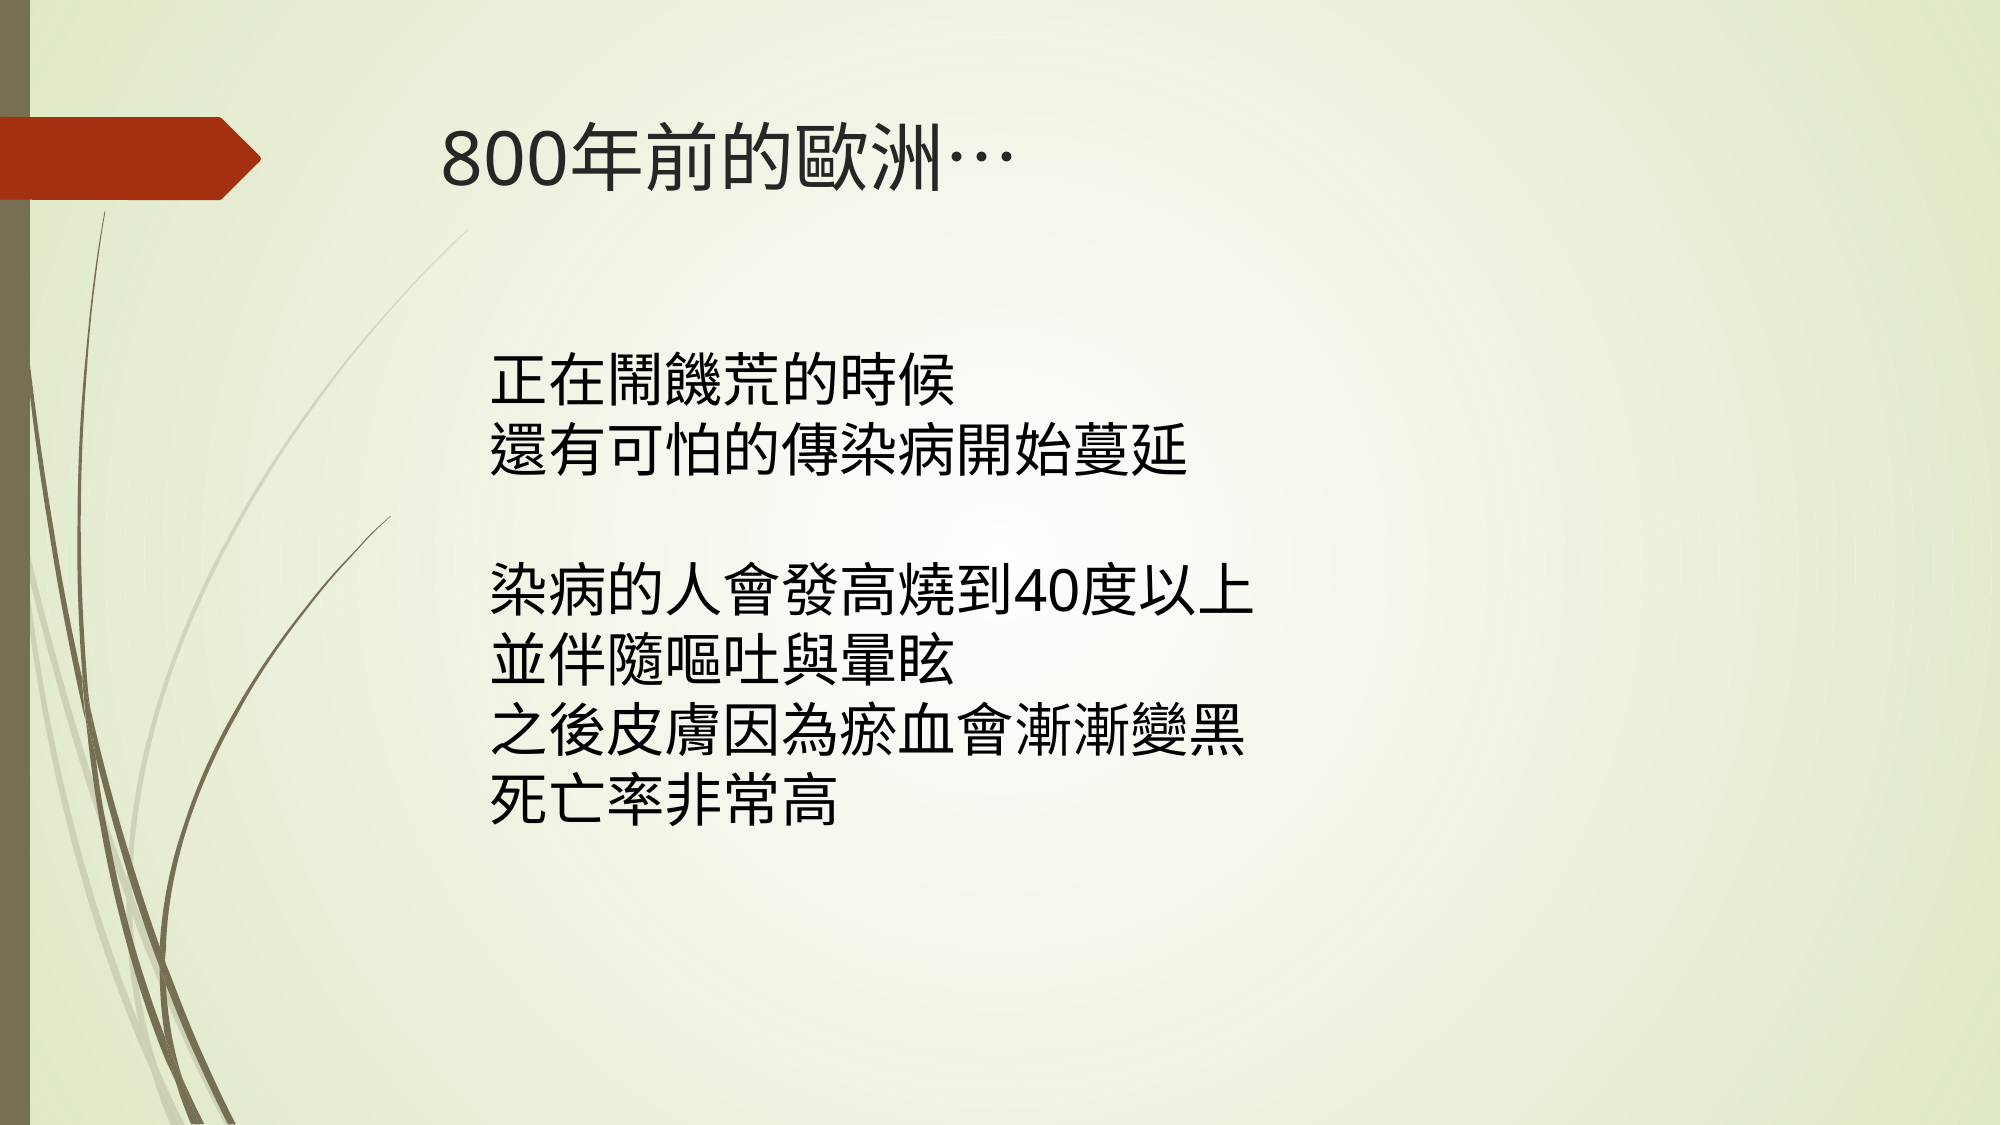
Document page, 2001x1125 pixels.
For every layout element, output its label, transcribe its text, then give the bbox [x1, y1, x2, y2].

text_box 正在鬧饑荒的時候 還有可怕的傳染病開始蔓延 染病的人會發高燒到40度以上 並伴隨嘔吐與暈眩 之後皮膚因為瘀血會漸漸變黑 死亡率非常高 [475, 335, 1694, 840]
title 800年前的歐洲… [425, 102, 1888, 313]
